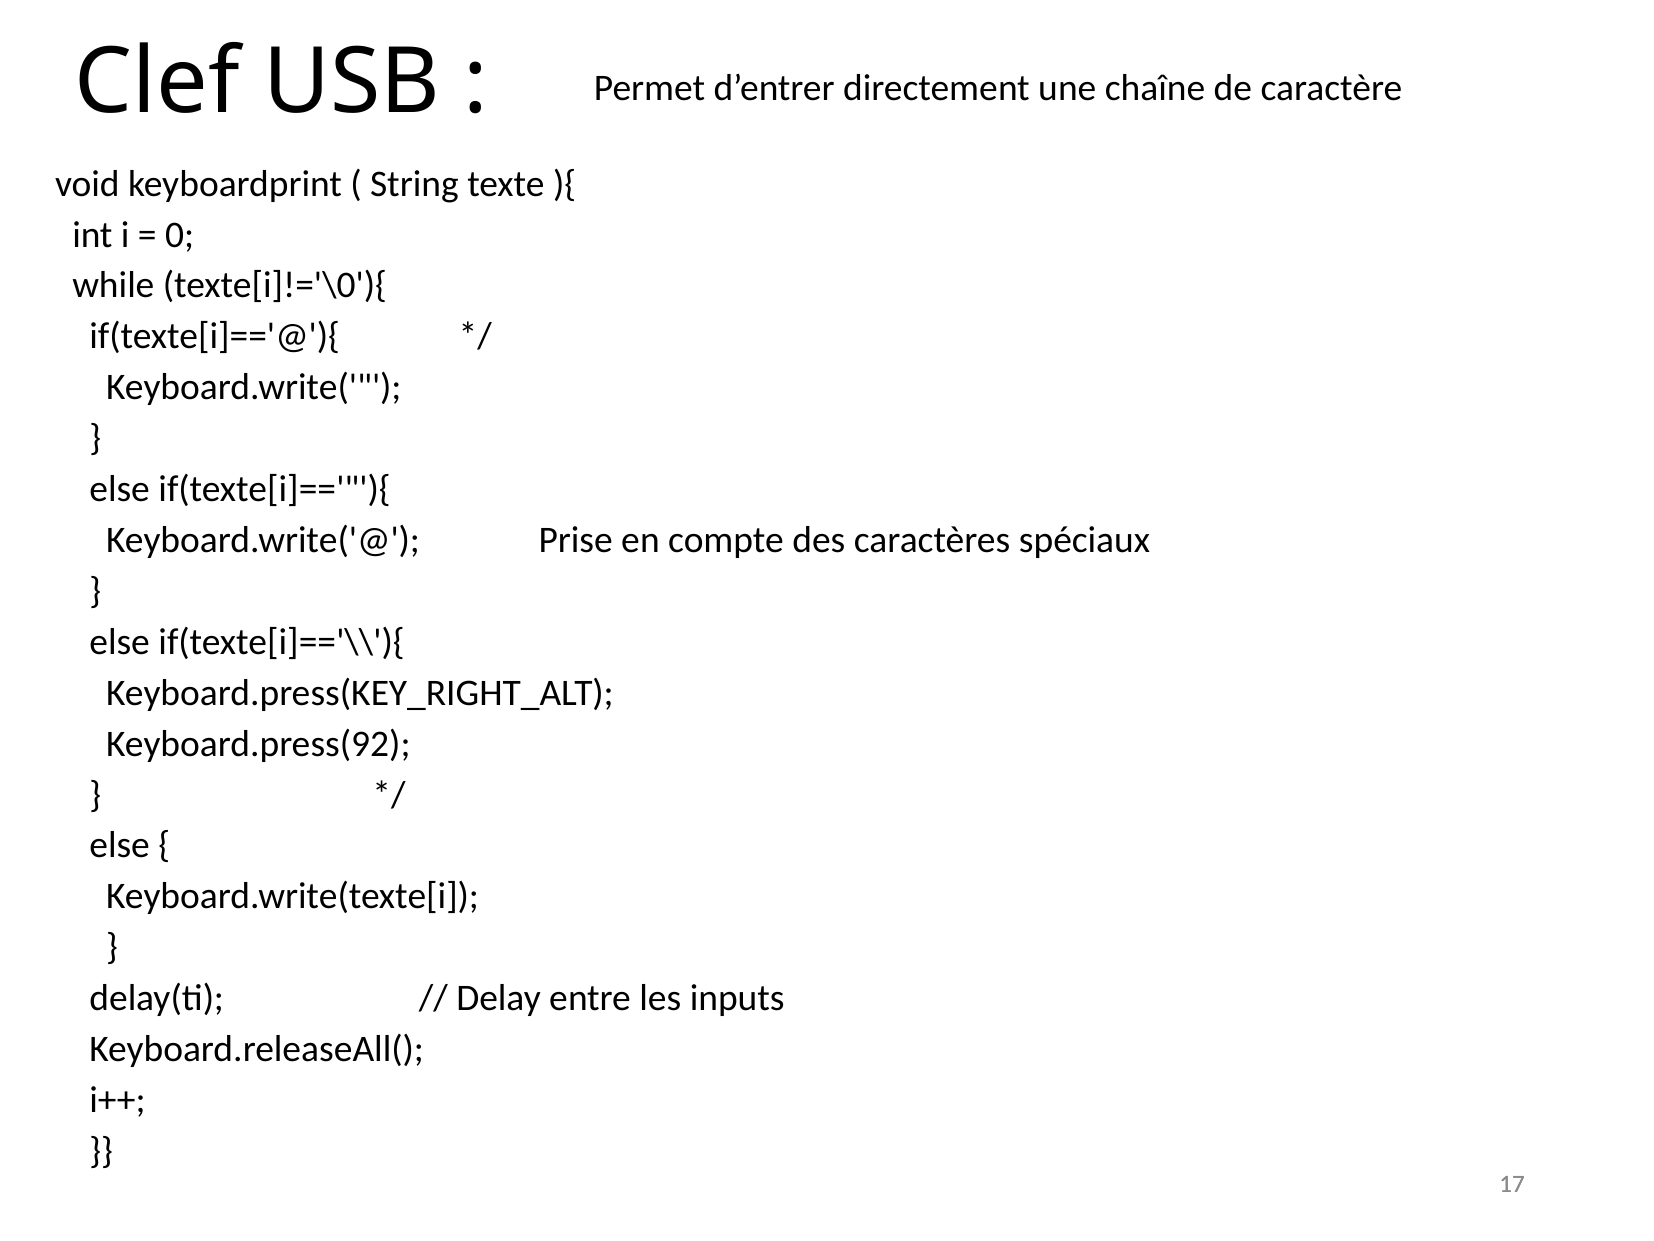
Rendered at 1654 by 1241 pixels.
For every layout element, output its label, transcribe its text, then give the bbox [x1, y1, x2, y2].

subtitle void keyboardprint ( String texte ){ int i = 0; while (texte[i]!='\0'){ if(texte[i]=='@'){ */ Keyboard.write('"'); } else if(texte[i]=='"'){ Keyboard.write('@'); Prise en compte des caractères spéciaux } else if(texte[i]=='\\'){ Keyboard.press(KEY_RIGHT_ALT); Keyboard.press(92); } */ else { Keyboard.write(texte[i]); } delay(ti); // Delay entre les inputs Keyboard.releaseAll(); i++; }} [40, 151, 1524, 1217]
text_box Permet d’entrer directement une chaîne de caractère [579, 55, 1653, 116]
title Clef USB : [0, 0, 564, 140]
slide_number <numéro> [1167, 1149, 1540, 1216]
